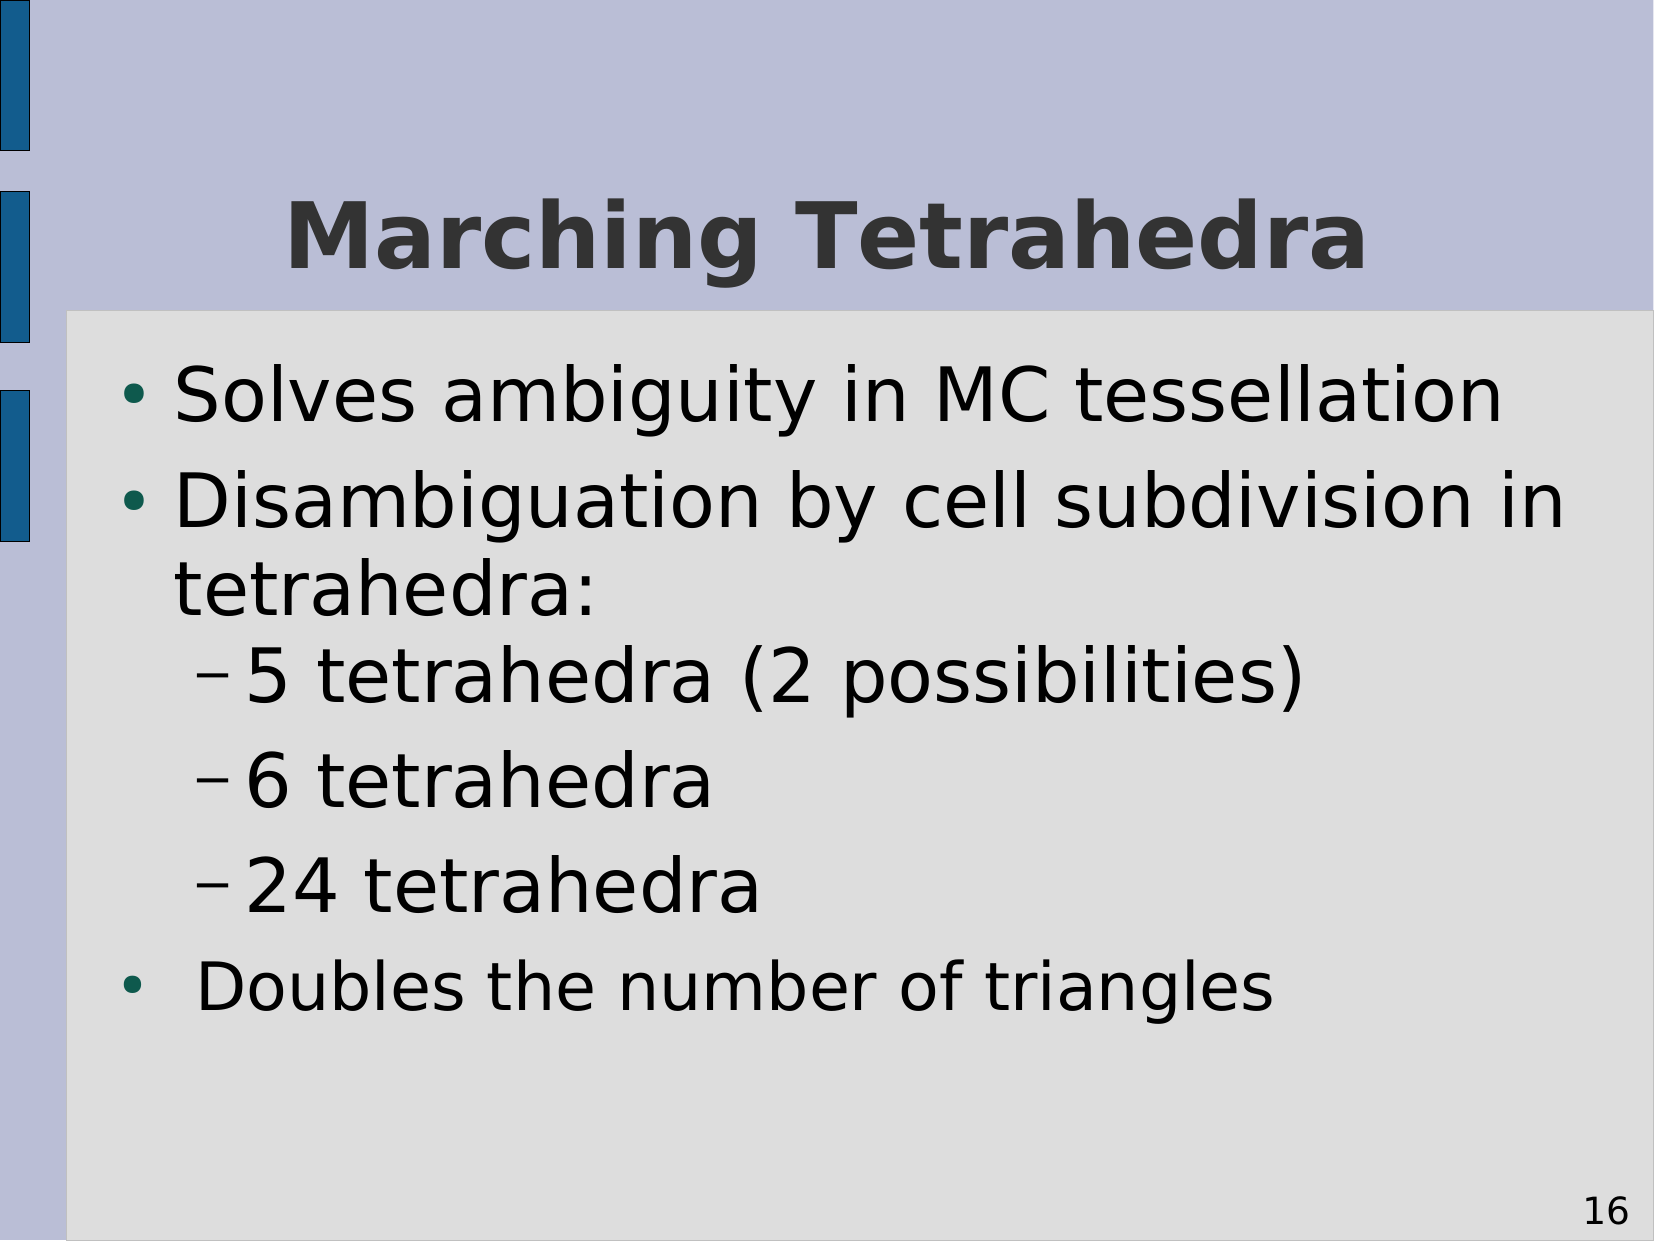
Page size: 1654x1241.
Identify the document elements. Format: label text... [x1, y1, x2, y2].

list Solves ambiguity in MC tessellation Disambiguation by cell subdivision in tetrahedra: 5 tetrahedra (2 possibilities) 6 tetrahedra 24 tetrahedra Doubles the number of triangles [87, 344, 1639, 1191]
title Marching Tetrahedra [121, 91, 1534, 299]
